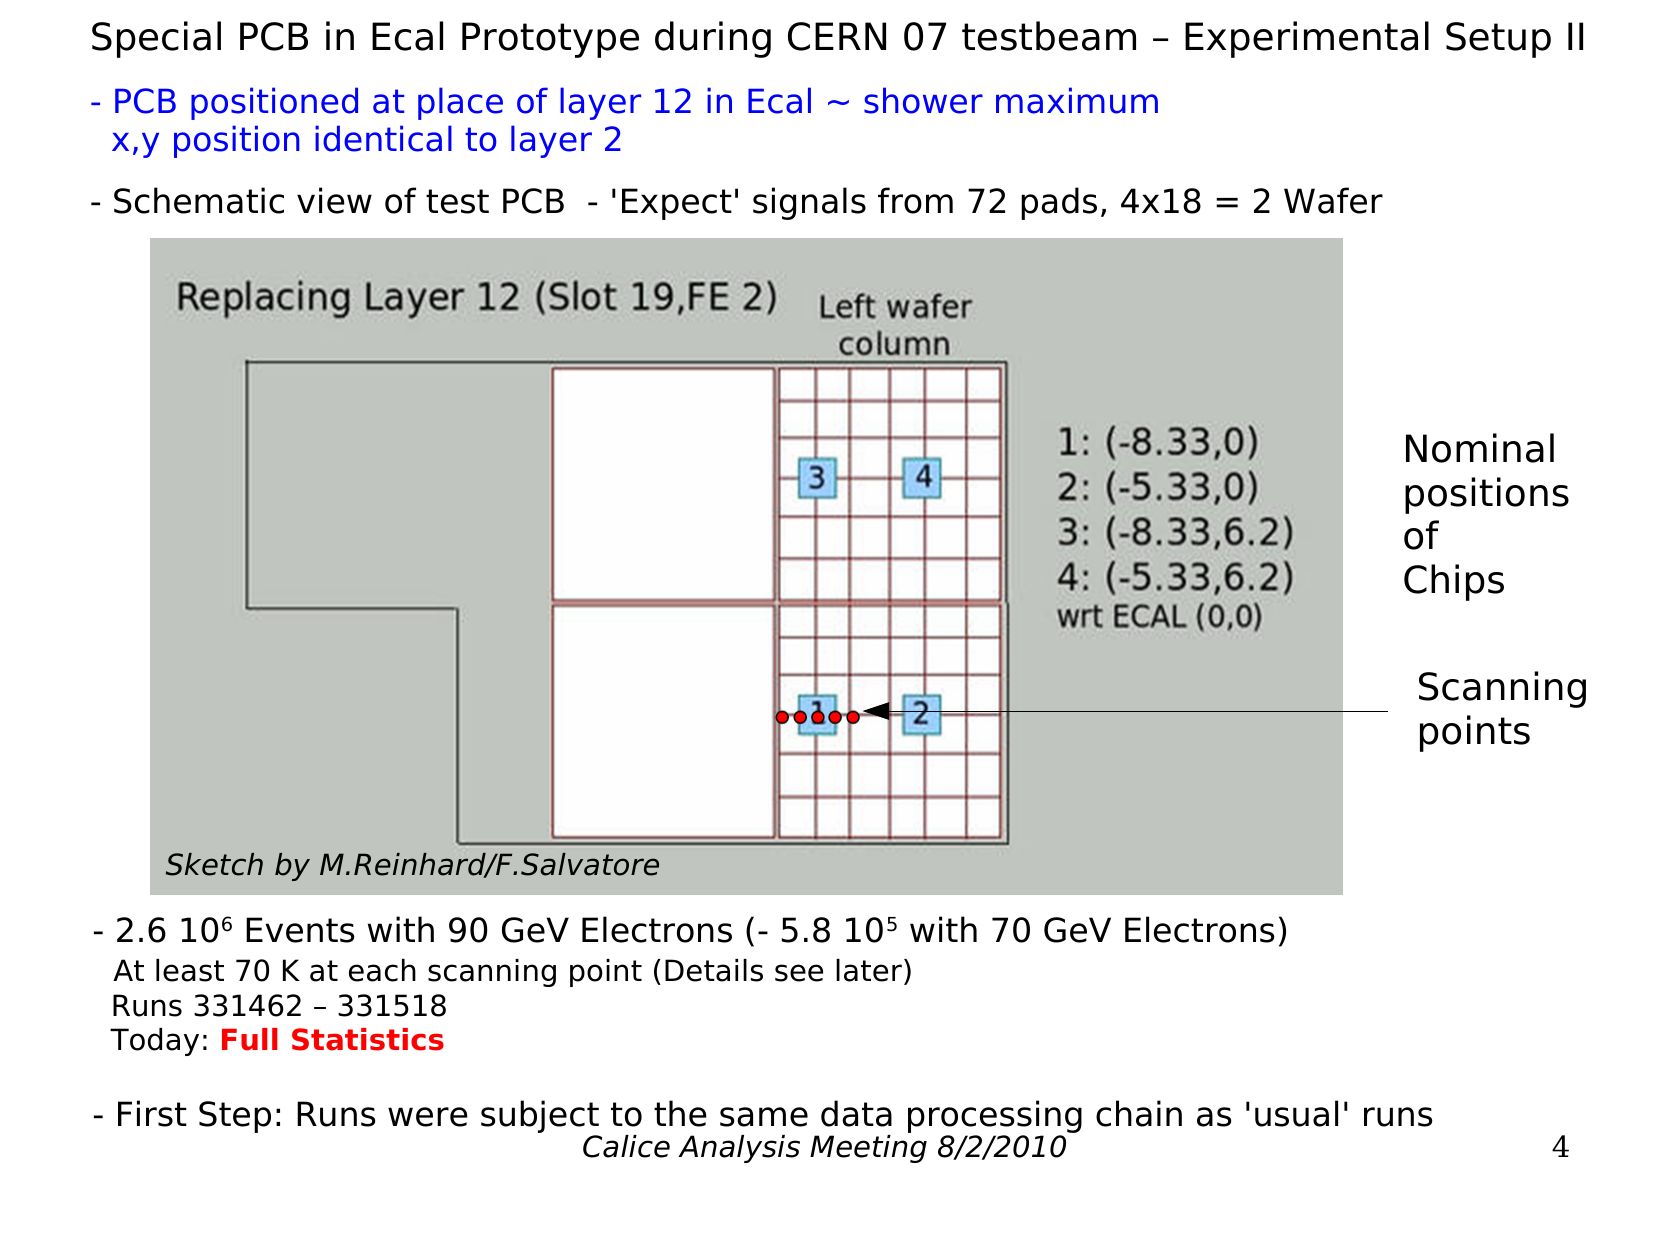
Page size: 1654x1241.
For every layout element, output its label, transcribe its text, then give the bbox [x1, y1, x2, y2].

text_box - 2.6 106 Events with 90 GeV Electrons (- 5.8 105 with 70 GeV Electrons) At least 70 K at each scanning point (Details see later) Runs 331462 – 331518 Today: Full Statistics - First Step: Runs were subject to the same data processing chain as 'usual' runs [77, 904, 1437, 1143]
text_box - PCB positioned at place of layer 12 in Ecal ~ shower maximum x,y position identical to layer 2 [75, 75, 1157, 168]
text_box Special PCB in Ecal Prototype during CERN 07 testbeam – Experimental Setup II [75, 7, 1571, 67]
text_box Nominal positions of Chips [1387, 420, 1582, 610]
text_box Scanning points [1401, 658, 1613, 761]
text_box - Schematic view of test PCB - 'Expect' signals from 72 pads, 4x18 = 2 Wafer [75, 175, 1374, 230]
picture [150, 238, 1343, 895]
text_box Sketch by M.Reinhard/F.Salvatore [150, 841, 676, 891]
